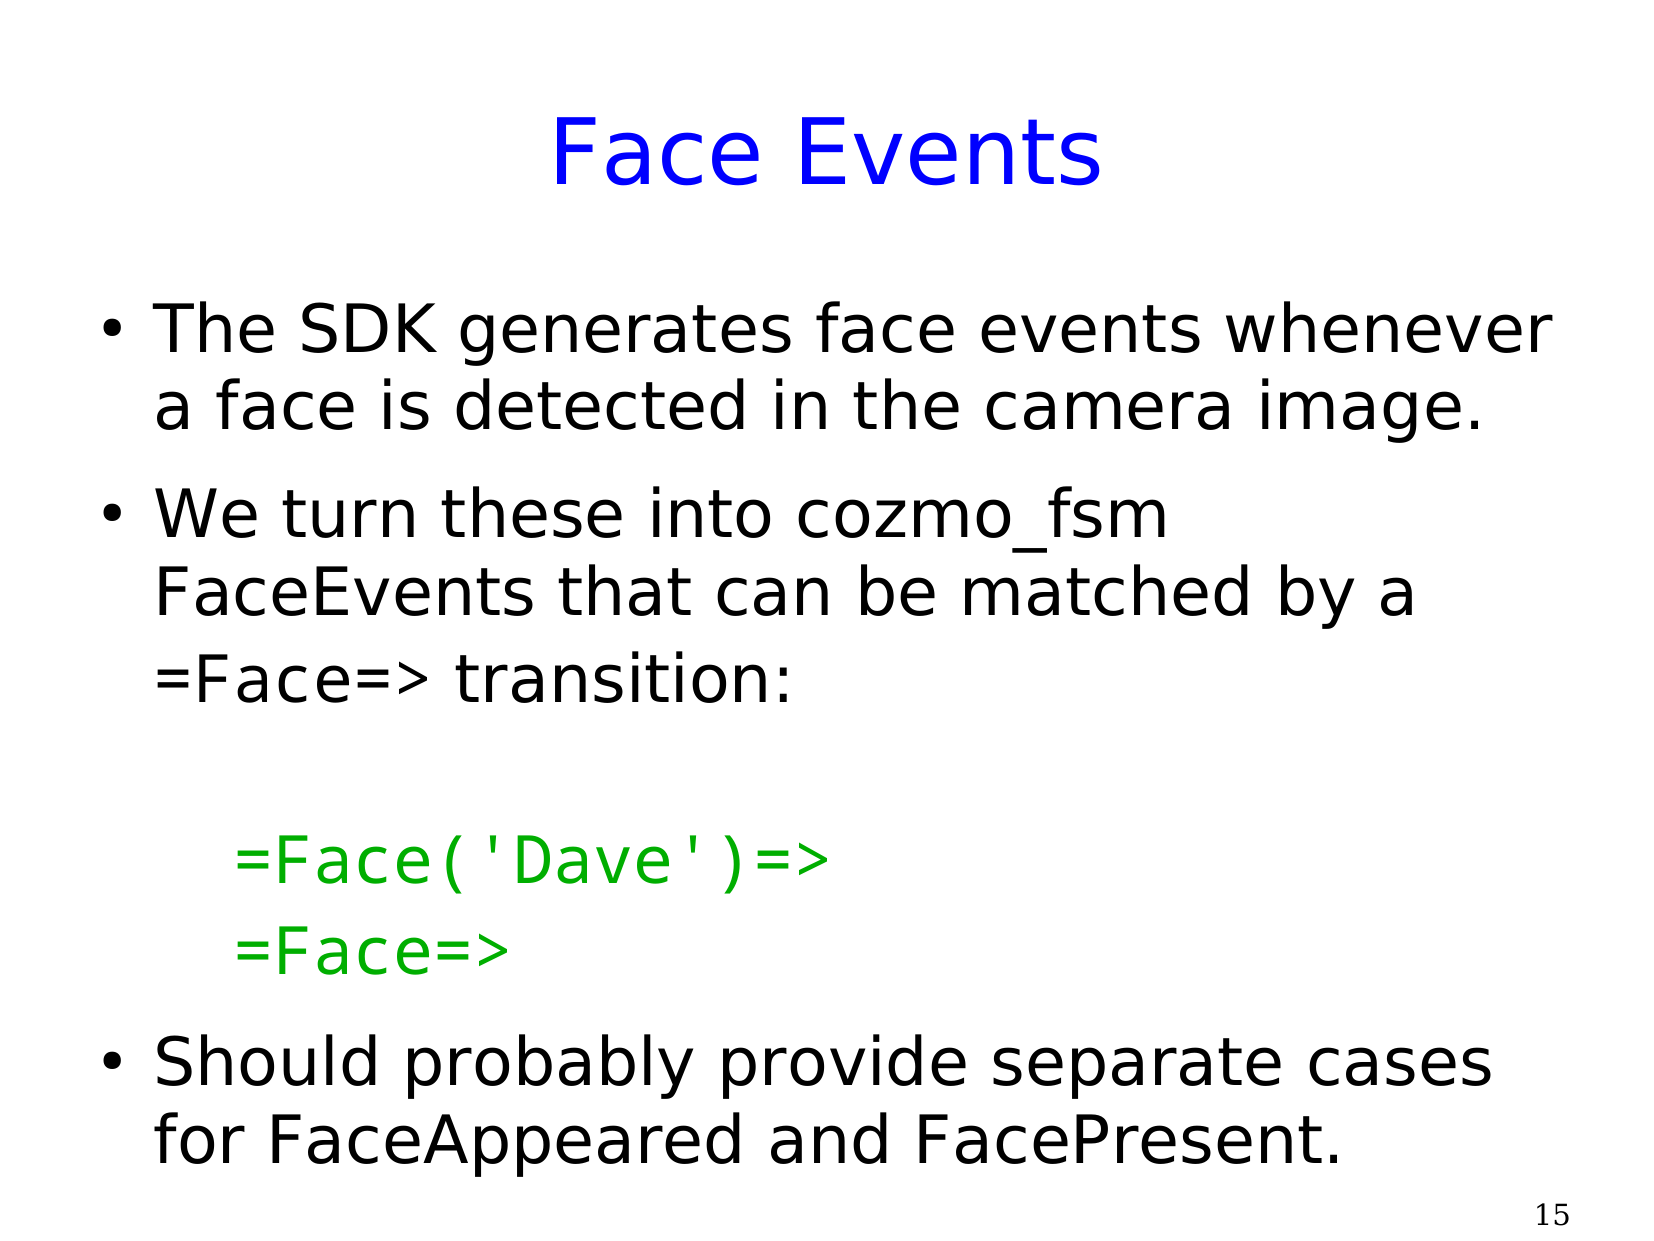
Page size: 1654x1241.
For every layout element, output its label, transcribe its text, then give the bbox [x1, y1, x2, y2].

list The SDK generates face events whenever a face is detected in the camera image. We turn these into cozmo_fsm FaceEvents that can be matched by a =Face=> transition: =Face('Dave')=> =Face=> Should probably provide separate cases for FaceAppeared and FacePresent. [82, 290, 1571, 1128]
title Face Events [82, 49, 1571, 257]
